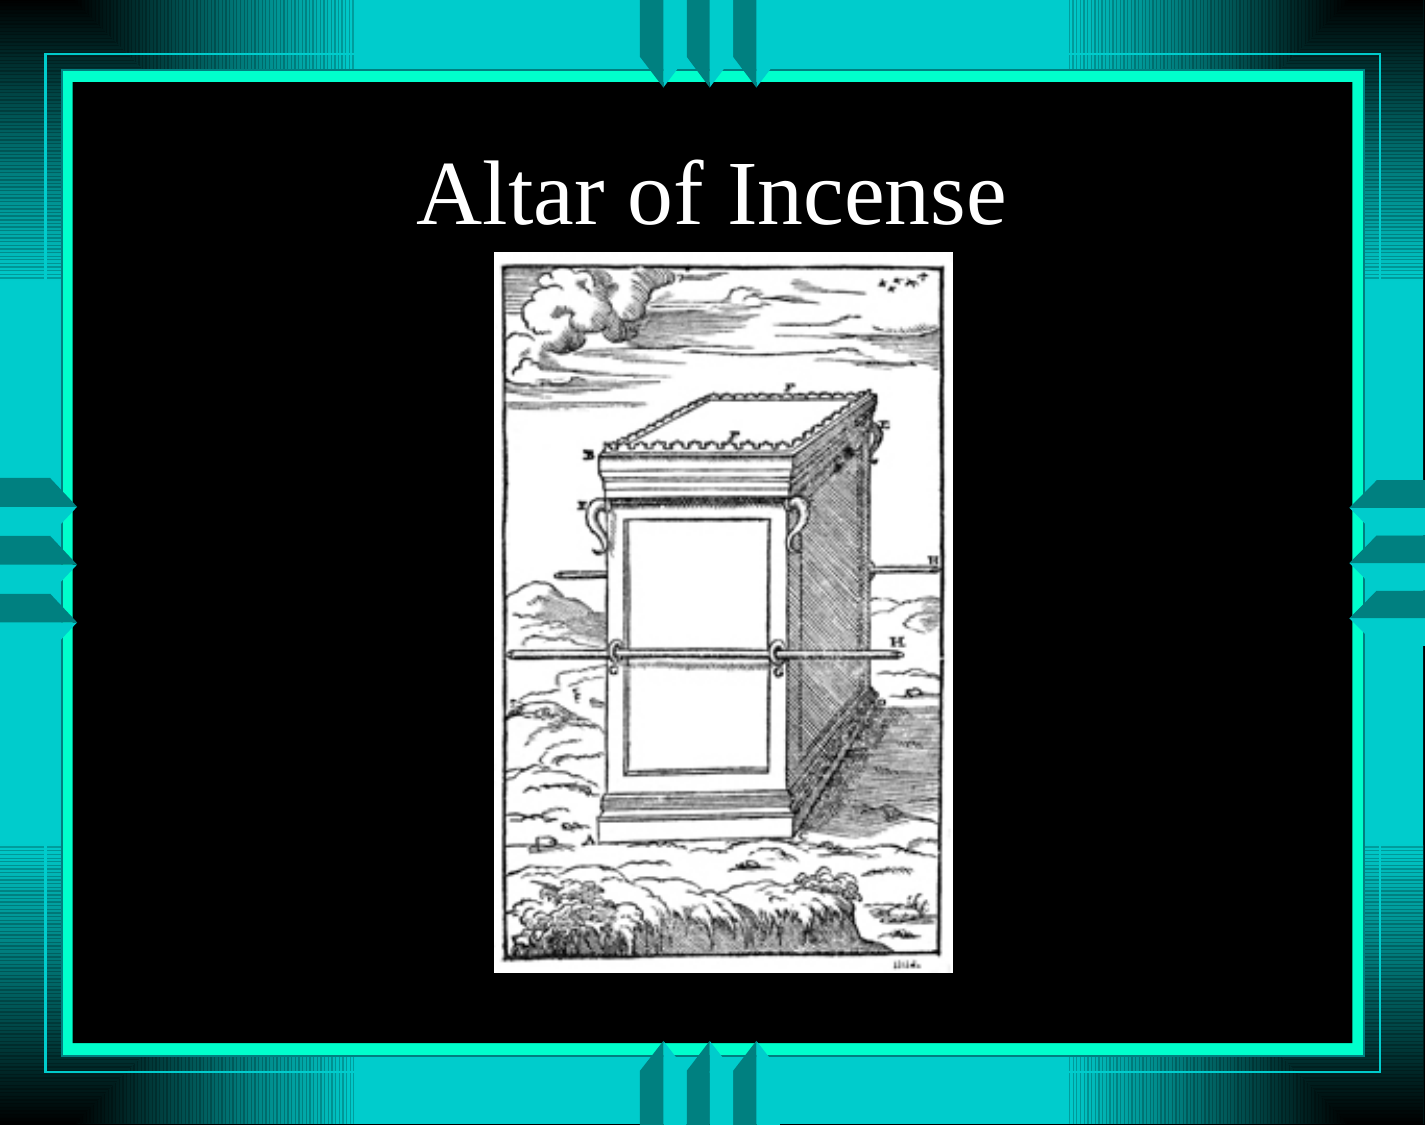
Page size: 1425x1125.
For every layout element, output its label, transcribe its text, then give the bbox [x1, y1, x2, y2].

title Altar of Incense [106, 99, 1319, 288]
picture [494, 252, 953, 973]
